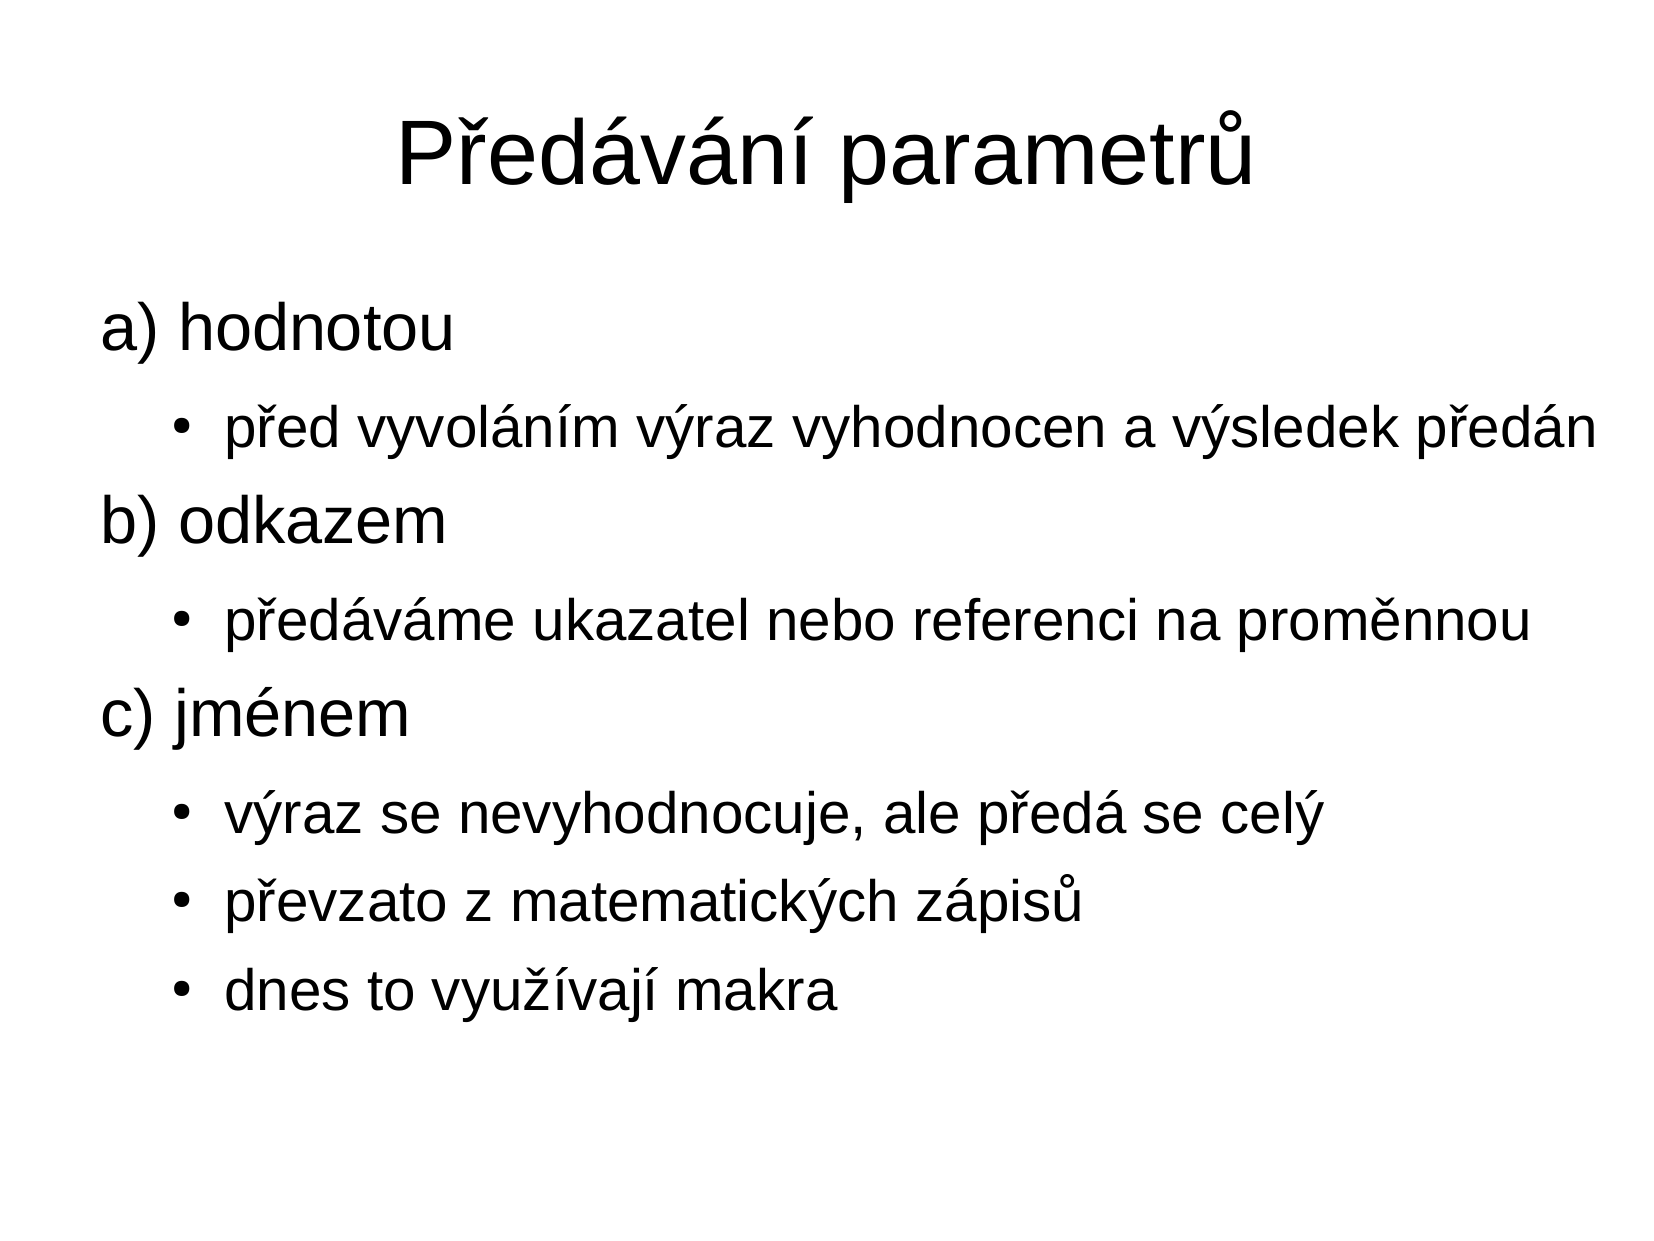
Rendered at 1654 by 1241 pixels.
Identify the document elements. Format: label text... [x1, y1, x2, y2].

list hodnotou před vyvoláním výraz vyhodnocen a výsledek předán odkazem předáváme ukazatel nebo referenci na proměnnou jménem výraz se nevyhodnocuje, ale předá se celý převzato z matematických zápisů dnes to využívají makra [82, 290, 1625, 1094]
title Předávání parametrů [82, 56, 1571, 250]
